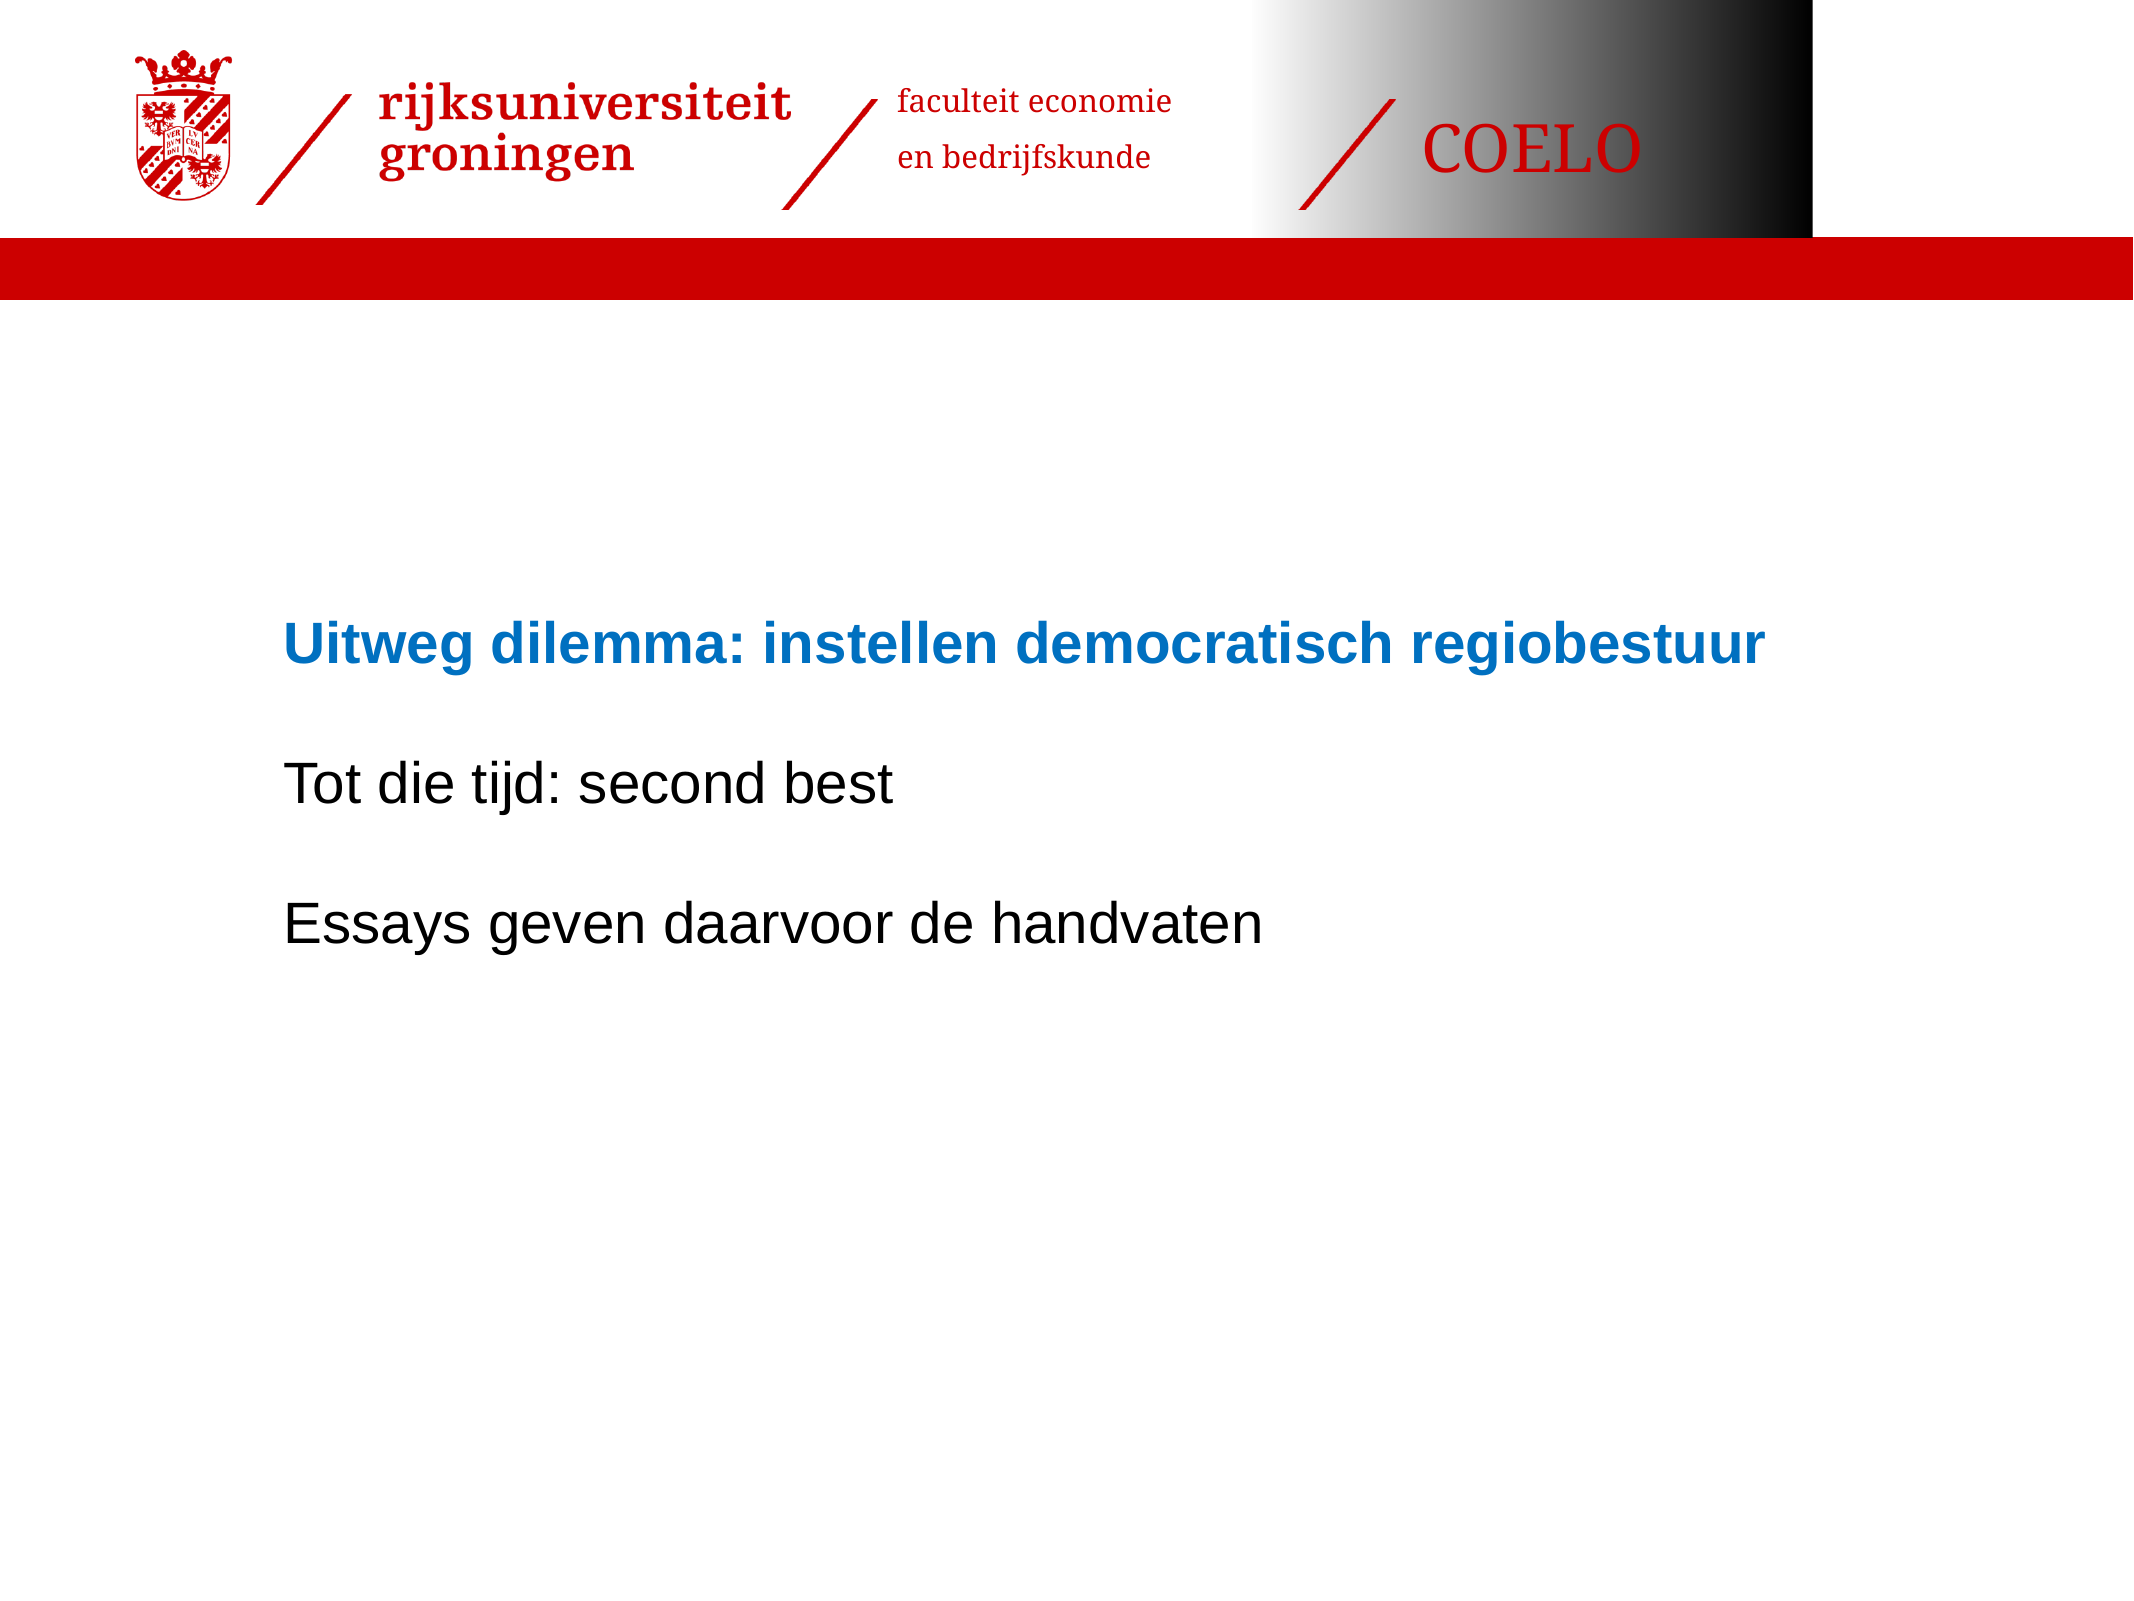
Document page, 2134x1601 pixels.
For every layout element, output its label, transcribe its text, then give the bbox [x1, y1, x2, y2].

picture [135, 50, 878, 210]
picture [1298, 99, 1396, 210]
text_box Uitweg dilemma: instellen democratisch regiobestuur Tot die tijd: second best Essays geven daarvoor de handvaten [268, 528, 2134, 968]
